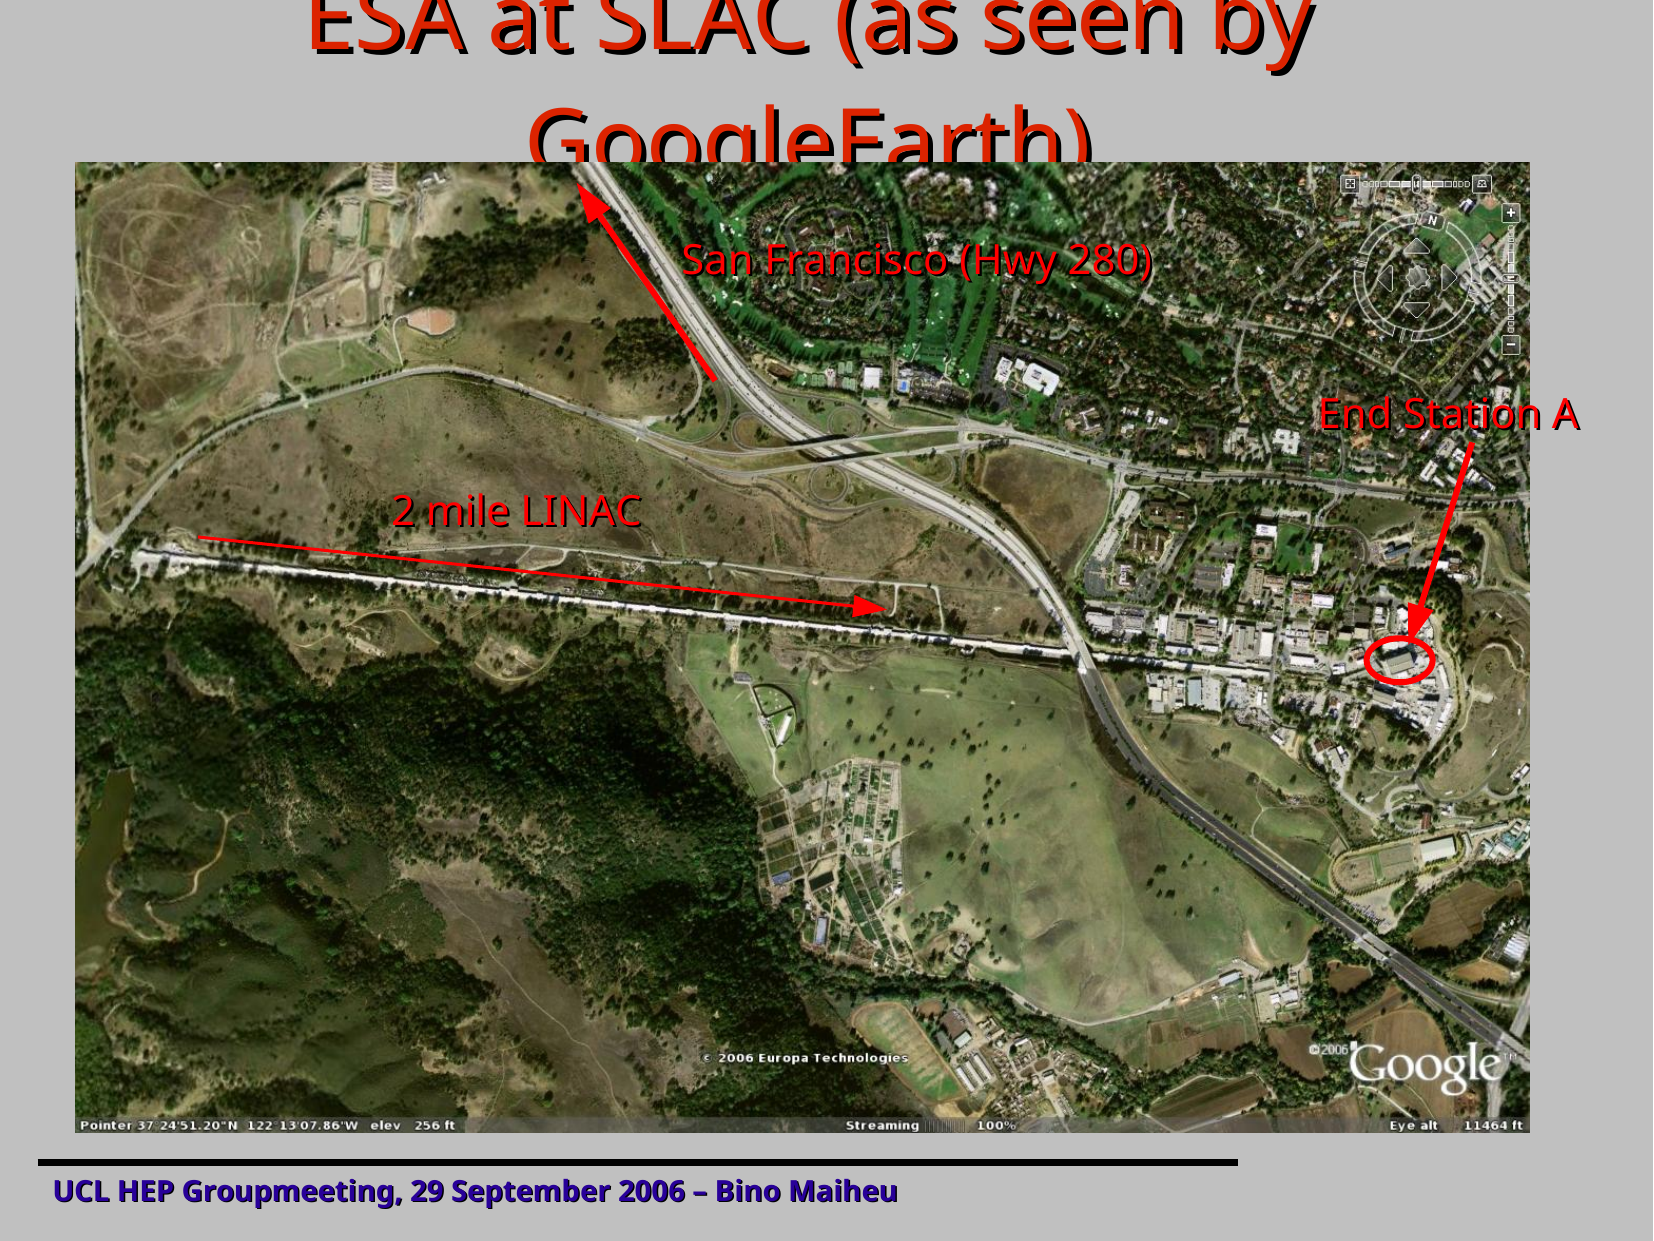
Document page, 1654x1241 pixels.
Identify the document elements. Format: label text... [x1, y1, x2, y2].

title ESA at SLAC (as seen by GoogleEarth) [11, 15, 1606, 139]
text_box 2 mile LINAC [376, 473, 645, 539]
text_box San Francisco (Hwy 280) [666, 222, 1156, 288]
text_box End Station A [1302, 376, 1582, 442]
text_box UCL HEP Groupmeeting, 29 September 2006 – Bino Maiheu [37, 1162, 939, 1213]
picture [75, 162, 1530, 1133]
picture [1370, 642, 1429, 679]
